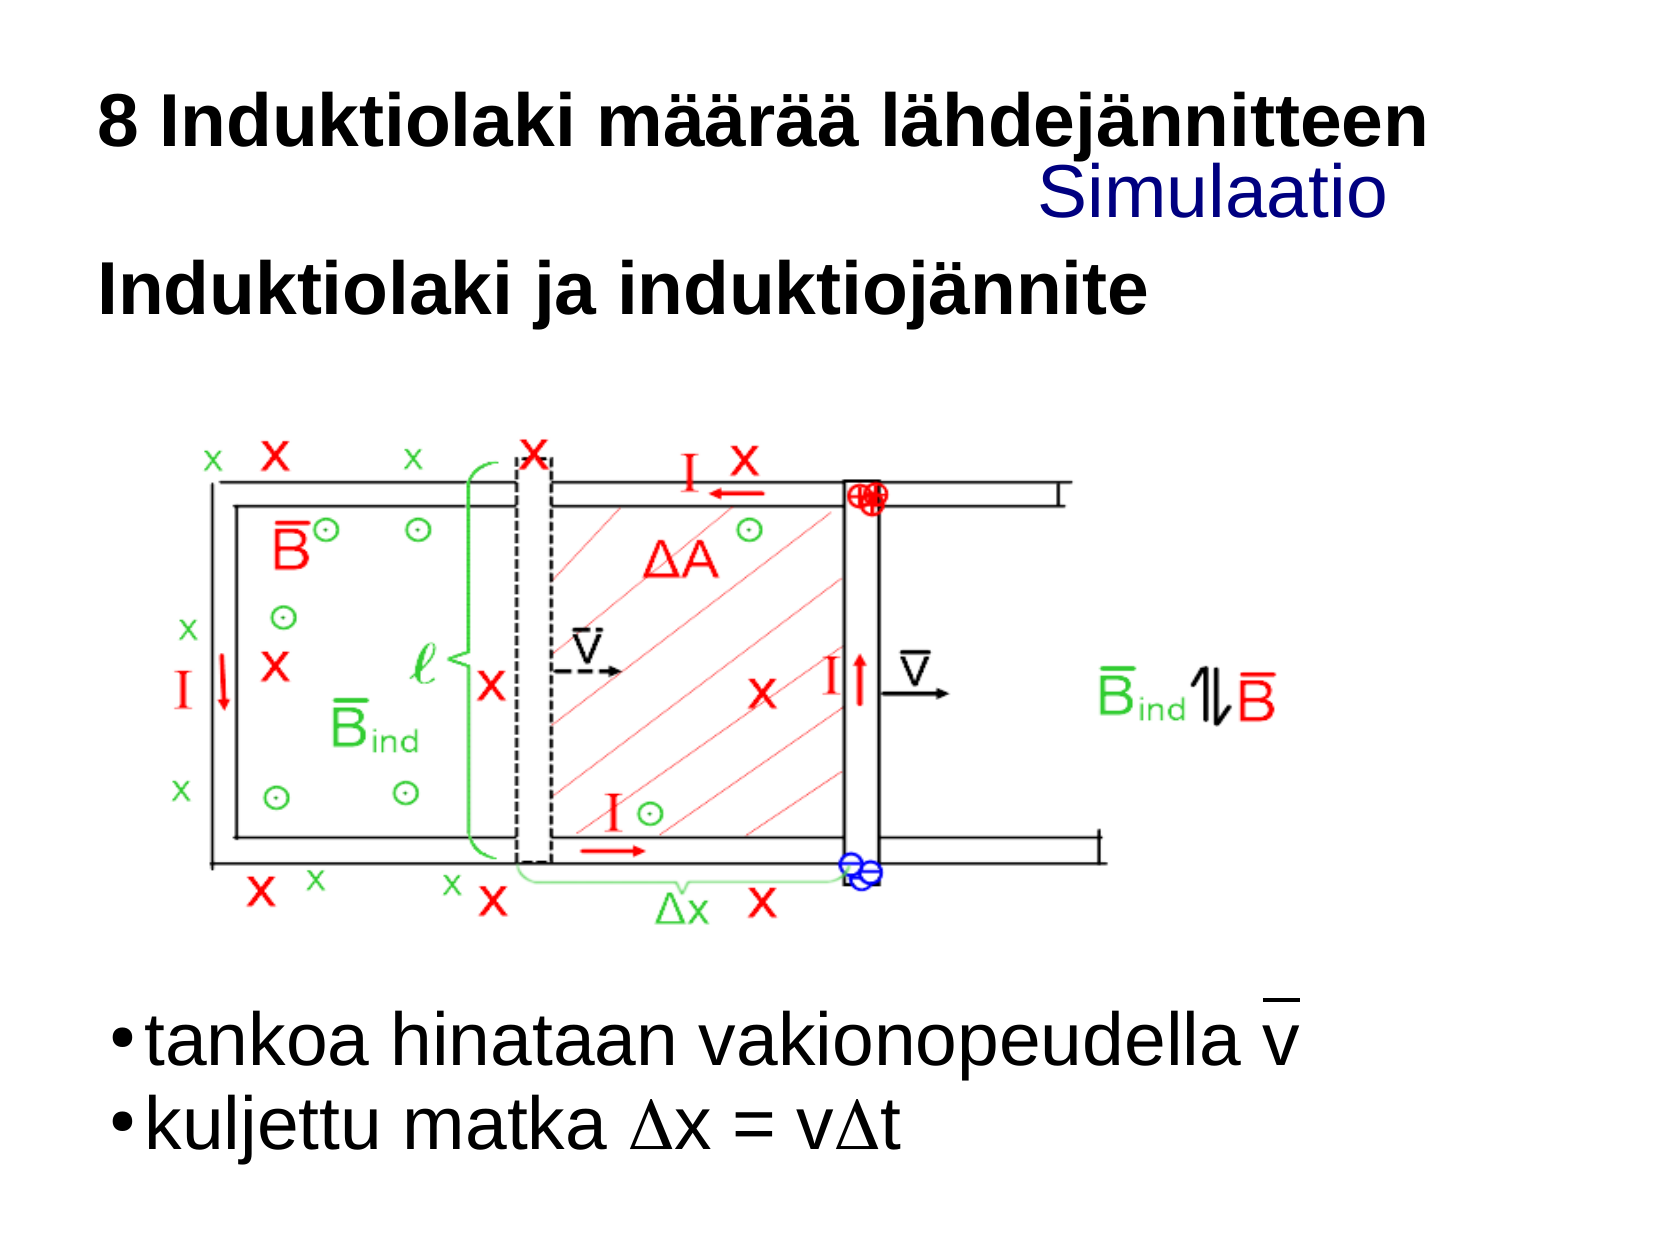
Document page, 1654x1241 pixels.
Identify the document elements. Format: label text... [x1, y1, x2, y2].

text_box Simulaatio [1022, 142, 1430, 249]
text_box tankoa hinataan vakionopeudella v kuljettu matka Dx = vDt [94, 990, 1465, 1182]
text_box 8 Induktiolaki määrää lähdejännitteen Induktiolaki ja induktiojännite [82, 70, 1524, 422]
picture [118, 386, 1349, 957]
